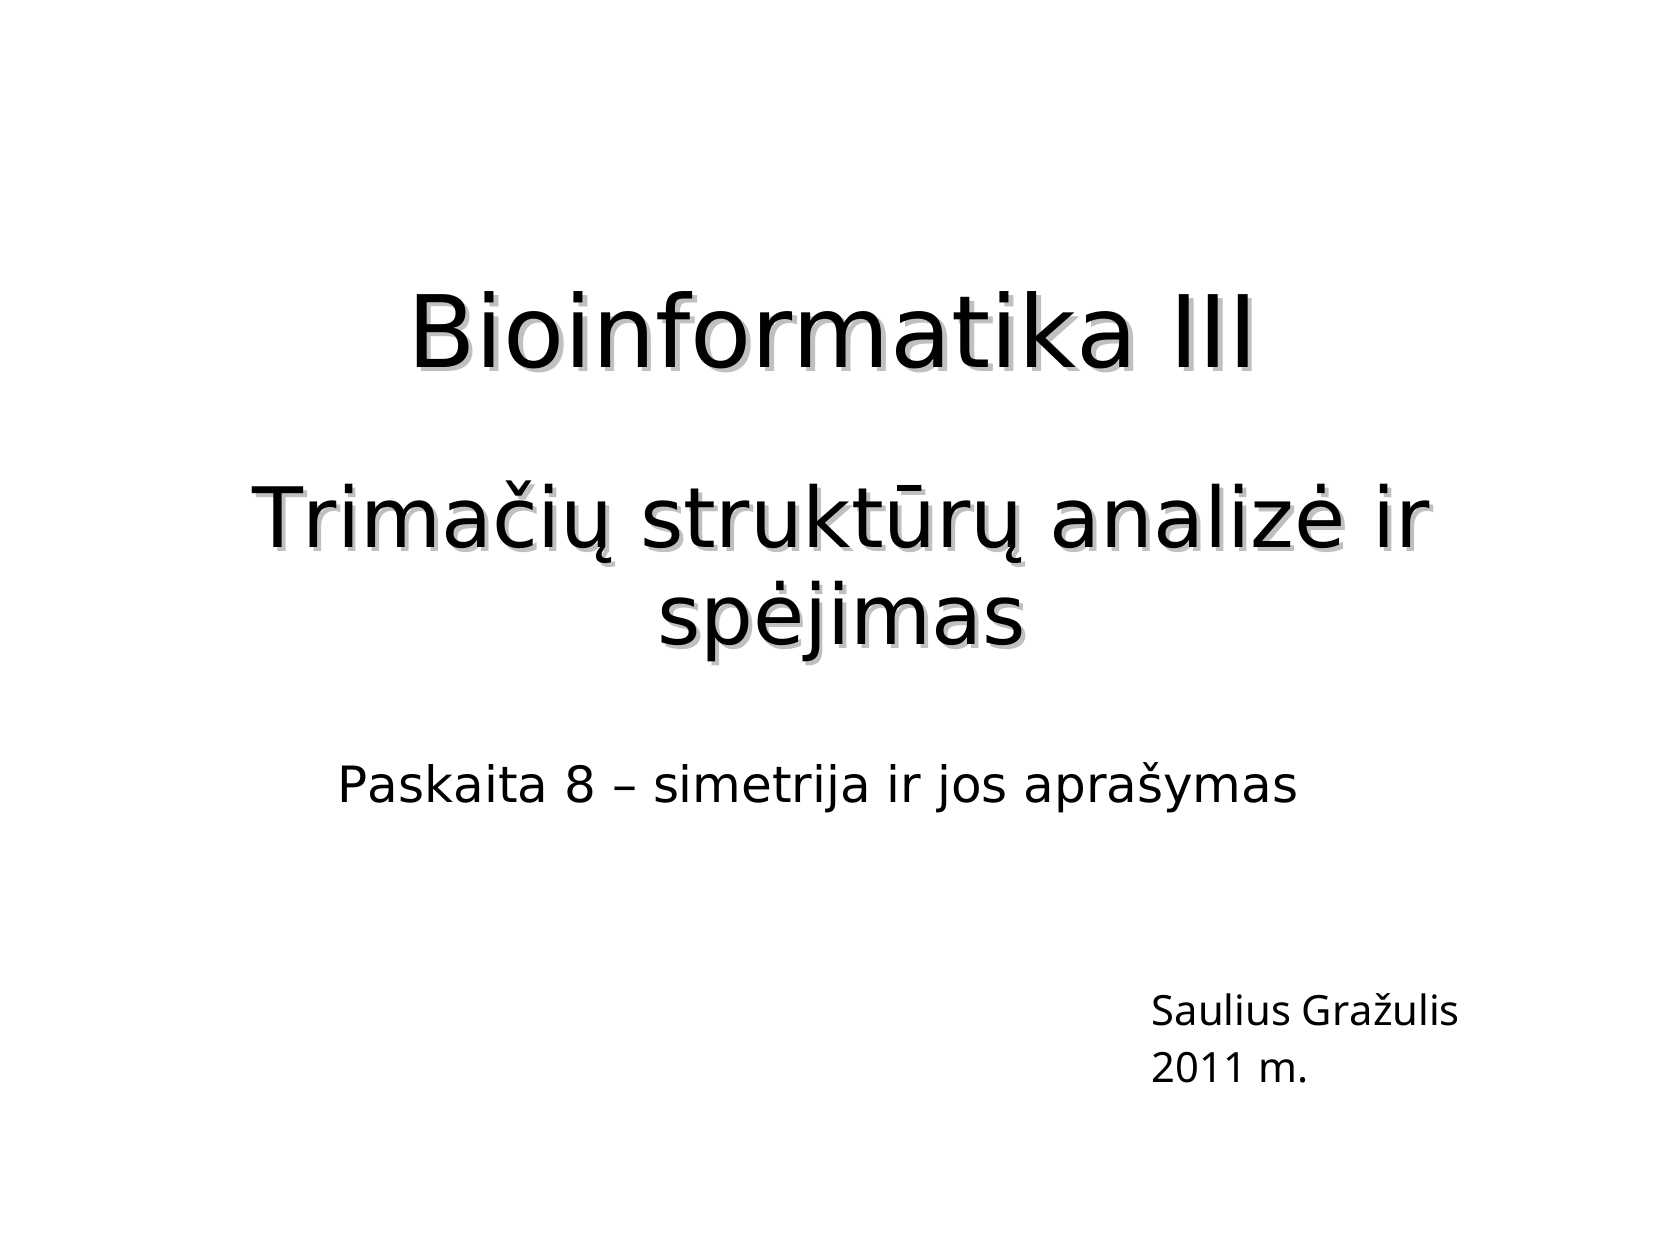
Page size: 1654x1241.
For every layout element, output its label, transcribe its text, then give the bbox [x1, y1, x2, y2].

title Bioinformatika III [88, 236, 1577, 429]
text_box Saulius Gražulis 2011 m. [1151, 980, 1566, 1082]
text_box Trimačių struktūrų analizė ir spėjimas [206, 470, 1477, 665]
text_box Paskaita 8 – simetrija ir jos aprašymas [337, 755, 1324, 815]
